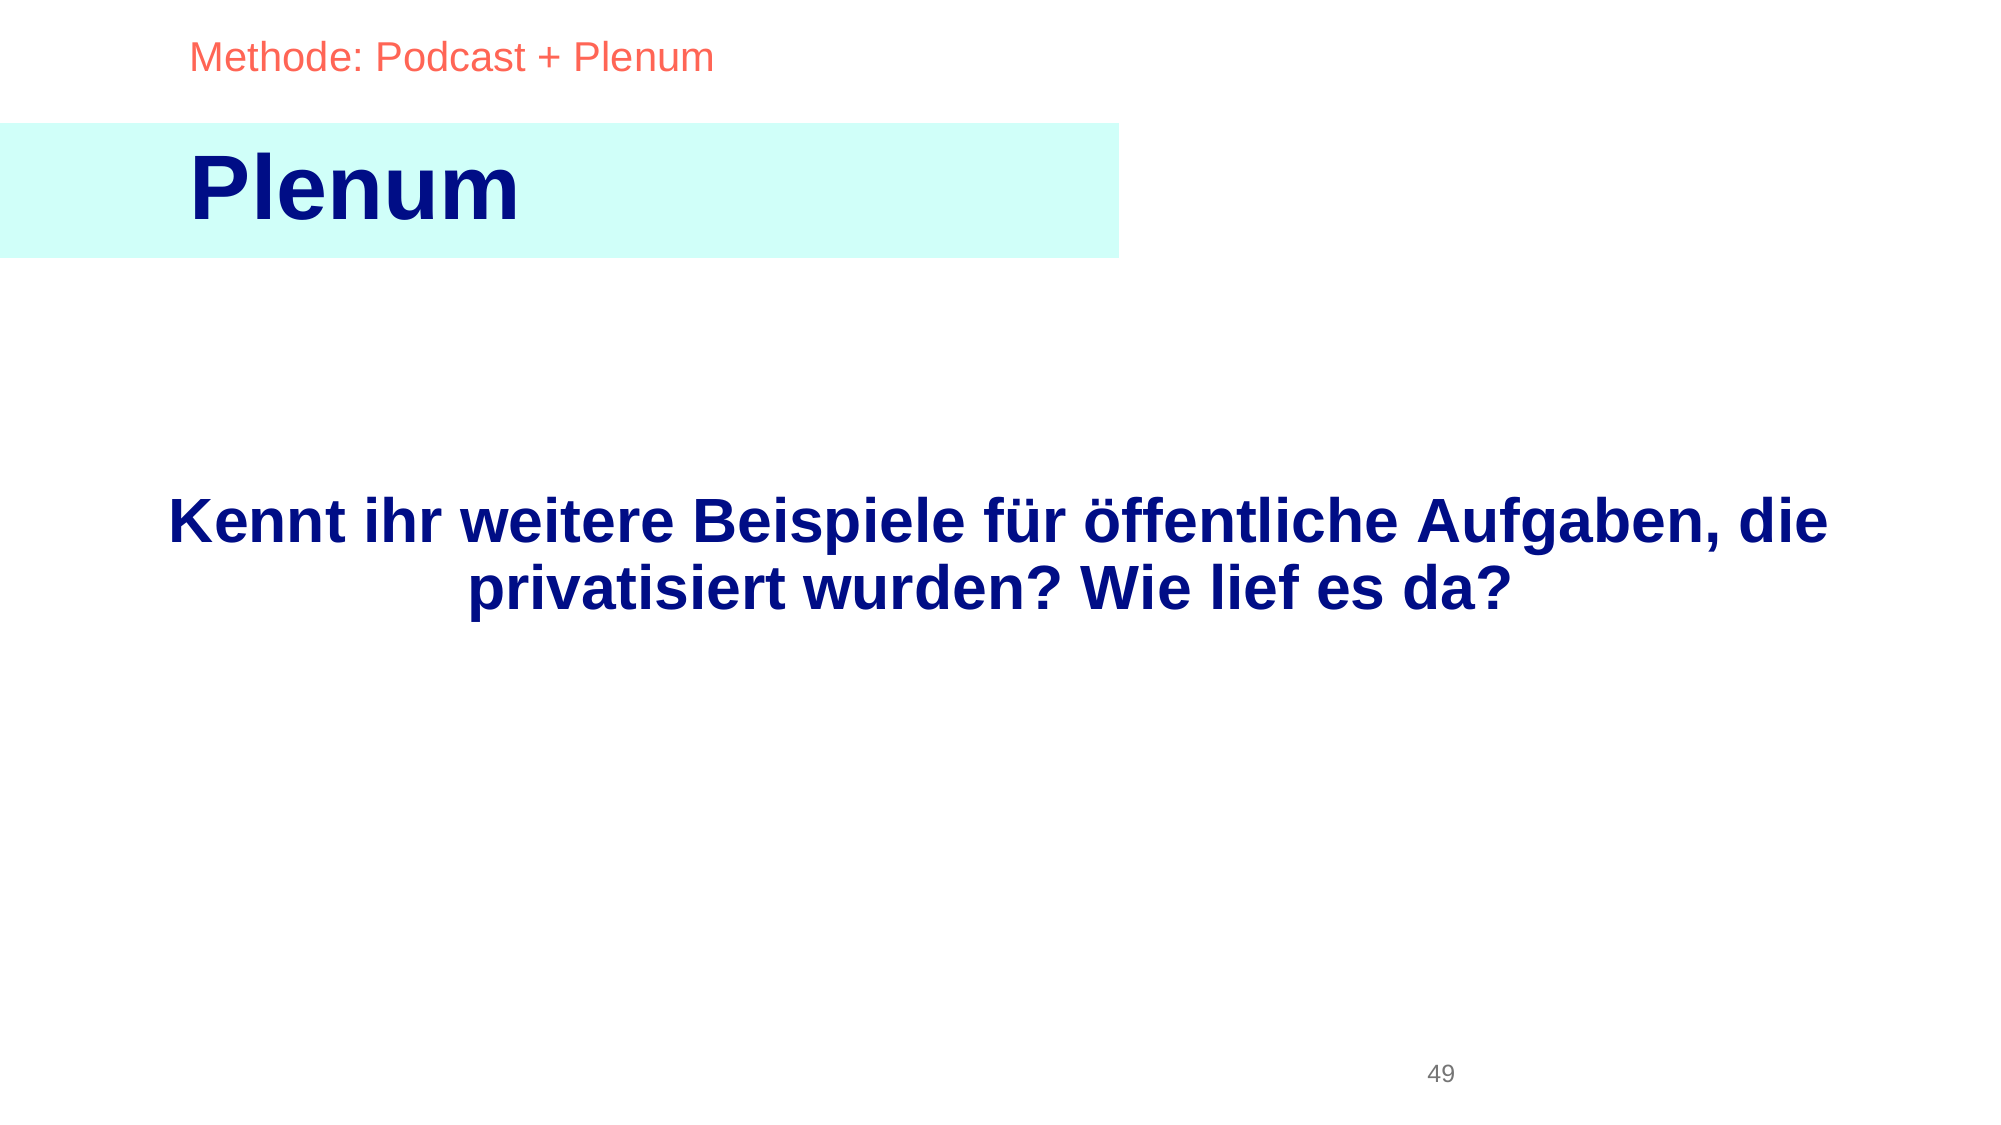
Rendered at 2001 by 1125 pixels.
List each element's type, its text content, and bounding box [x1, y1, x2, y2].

list Kennt ihr weitere Beispiele für öffentliche Aufgaben, die privatisiert wurden? Wie lief es da? [137, 480, 1863, 645]
list Plenum [137, 129, 1093, 258]
list Methode: Podcast + Plenum [137, 27, 1119, 107]
